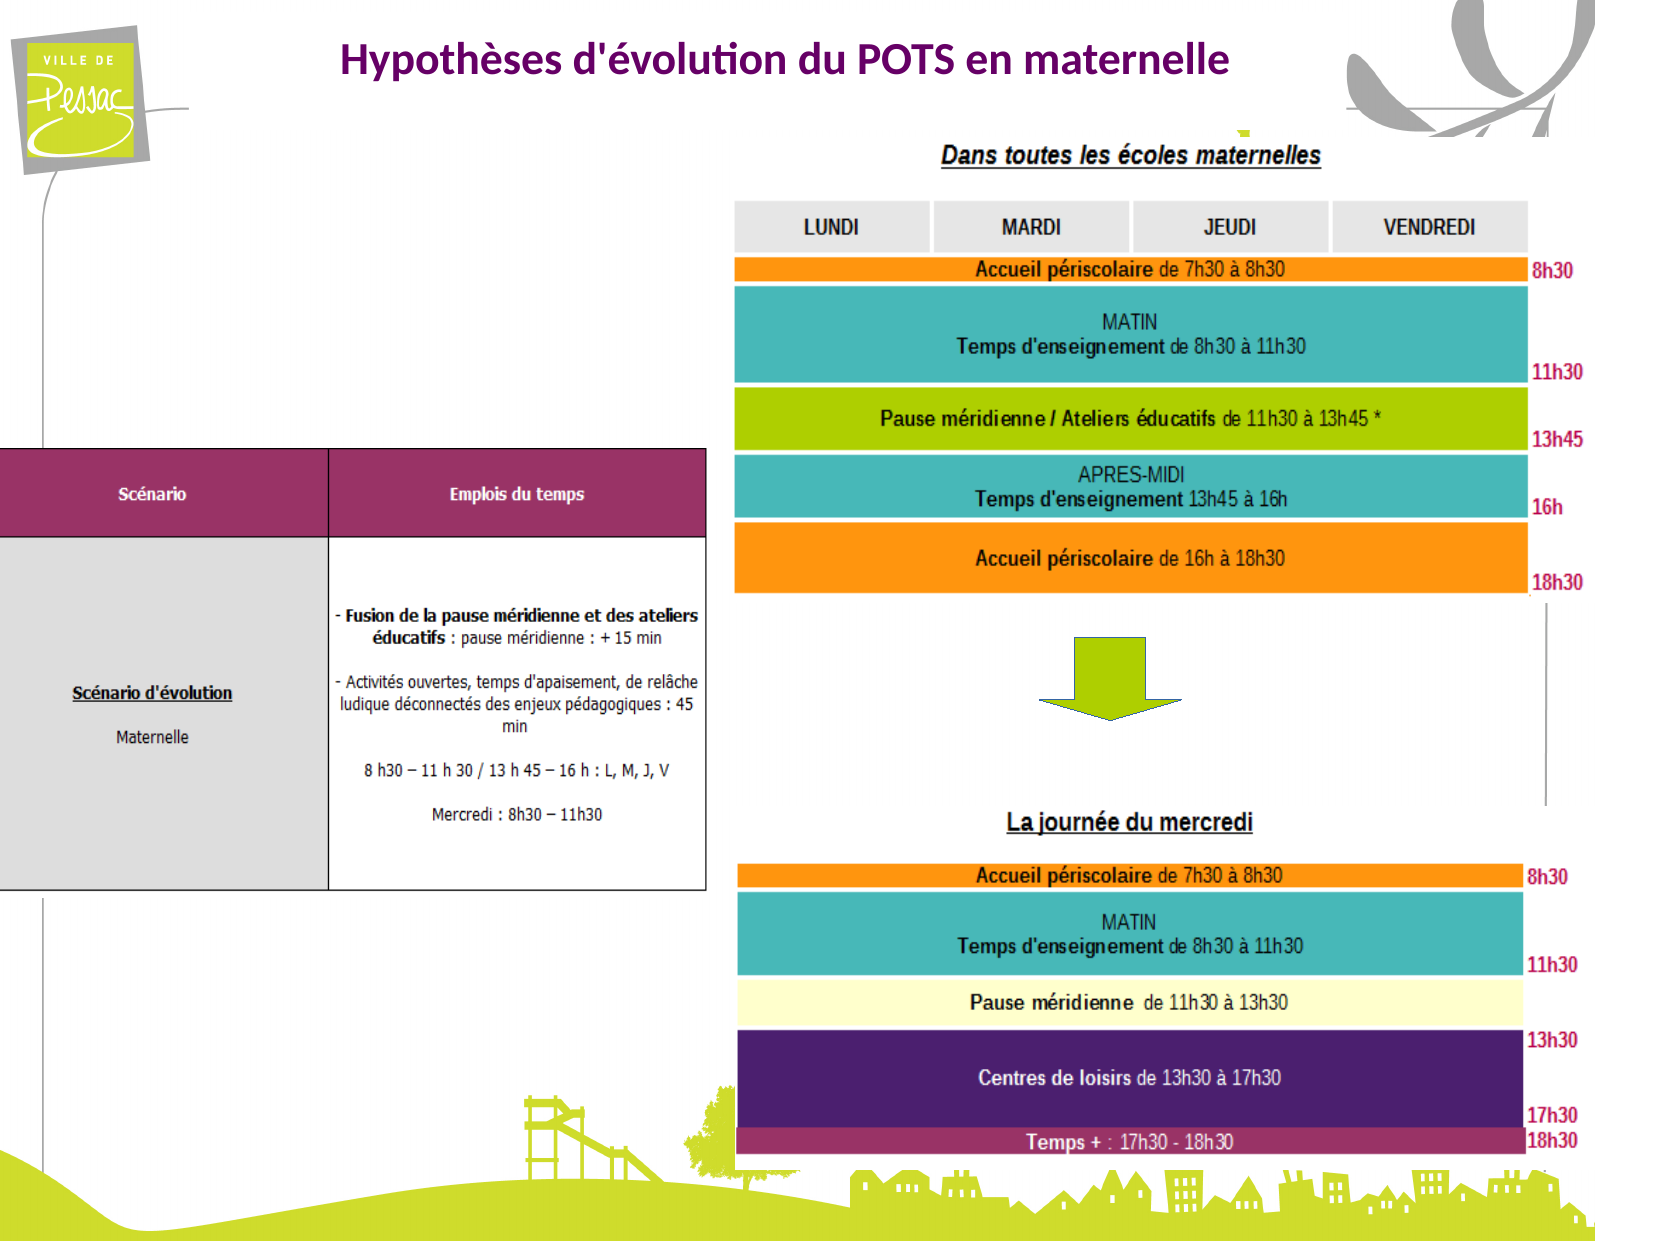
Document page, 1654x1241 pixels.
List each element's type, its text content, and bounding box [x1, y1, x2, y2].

text_box [1039, 637, 1182, 721]
picture [0, 0, 1654, 1241]
text_box Hypothèses d'évolution du POTS en maternelle [188, 11, 1347, 130]
